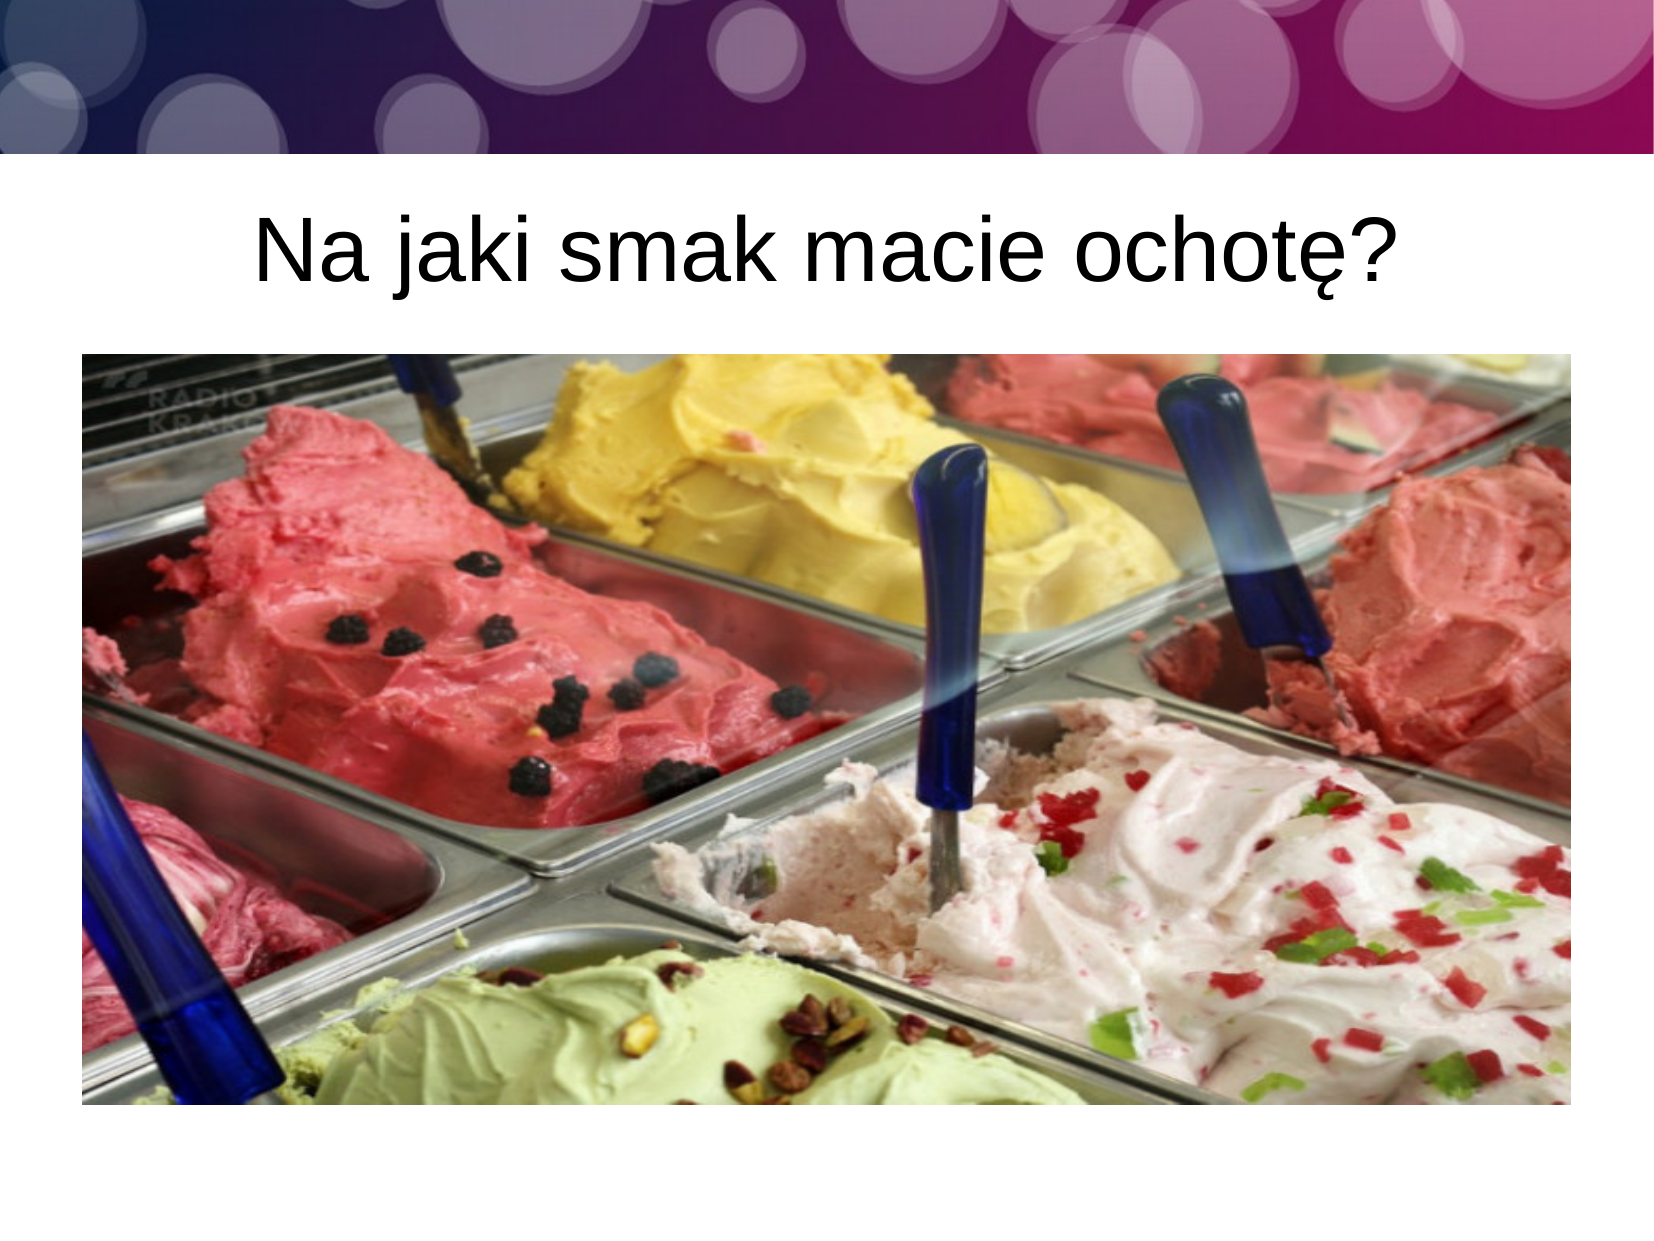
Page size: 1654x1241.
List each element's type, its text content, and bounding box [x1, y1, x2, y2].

picture [82, 354, 1571, 1105]
title Na jaki smak macie ochotę? [82, 159, 1571, 331]
